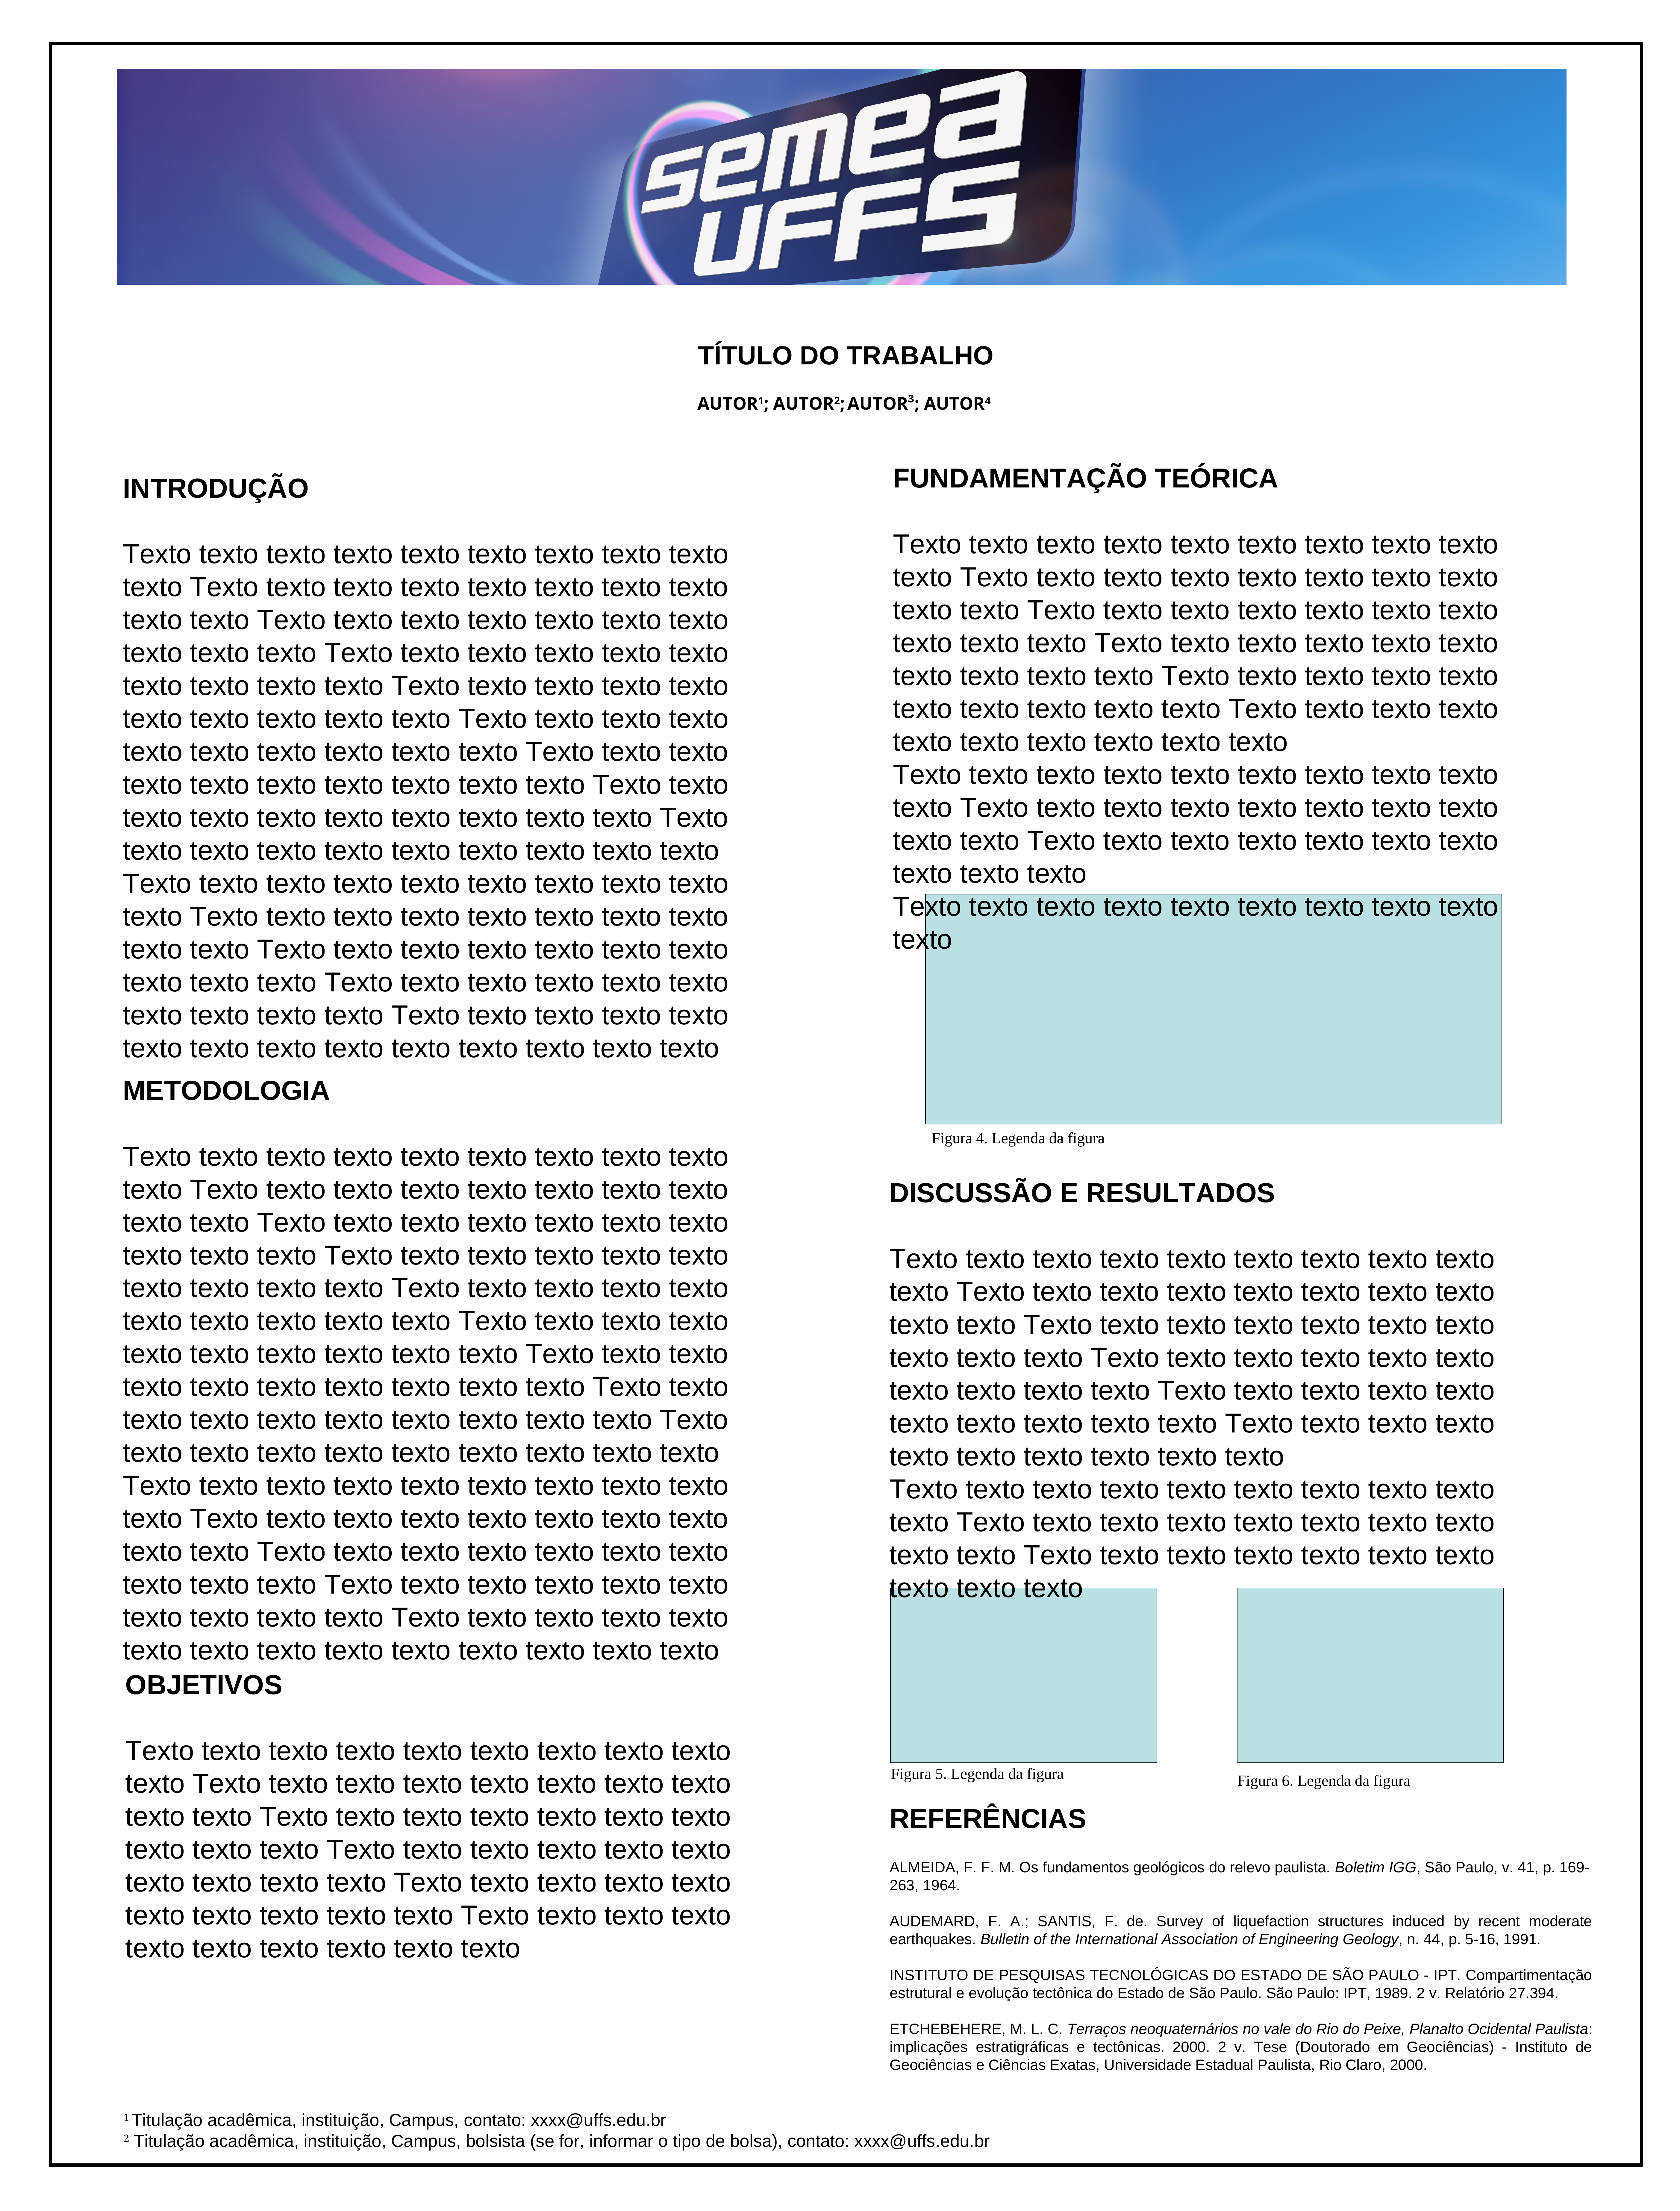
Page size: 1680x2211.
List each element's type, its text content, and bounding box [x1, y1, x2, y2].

text_box Figura 4. Legenda da figura [927, 1125, 1113, 1149]
text_box [890, 1605, 1157, 1763]
text_box Figura 6. Legenda da figura [1233, 1768, 1419, 1791]
picture [117, 69, 1567, 285]
text_box METODOLOGIA Texto texto texto texto texto texto texto texto texto texto Texto texto texto texto texto texto texto texto texto texto Texto texto texto texto texto texto texto texto texto texto Texto texto texto texto texto texto texto texto texto texto Texto texto texto texto texto texto texto texto texto texto Texto texto texto texto texto texto texto texto texto texto Texto texto texto texto texto texto texto texto texto texto Texto texto texto texto texto texto texto texto texto texto Texto texto texto texto texto texto texto texto texto texto Texto texto texto texto texto texto texto texto texto texto Texto texto texto texto texto texto texto texto texto texto Texto texto texto texto texto texto texto texto texto texto Texto texto texto texto texto texto texto texto texto texto Texto texto texto texto texto texto texto texto texto texto texto texto texto texto [118, 1131, 799, 1733]
text_box DISCUSSÃO E RESULTADOS Texto texto texto texto texto texto texto texto texto texto Texto texto texto texto texto texto texto texto texto texto Texto texto texto texto texto texto texto texto texto texto Texto texto texto texto texto texto texto texto texto texto Texto texto texto texto texto texto texto texto texto texto Texto texto texto texto texto texto texto texto texto texto Texto texto texto texto texto texto texto texto texto texto Texto texto texto texto texto texto texto texto texto texto Texto texto texto texto texto texto texto texto texto texto [885, 1172, 1565, 1605]
text_box OBJETIVOS Texto texto texto texto texto texto texto texto texto texto Texto texto texto texto texto texto texto texto texto texto Texto texto texto texto texto texto texto texto texto texto Texto texto texto texto texto texto texto texto texto texto Texto texto texto texto texto texto texto texto texto texto Texto texto texto texto texto texto texto texto texto texto [121, 1664, 801, 1998]
text_box TÍTULO DO TRABALHO [234, 288, 1458, 420]
text_box [925, 957, 1502, 1124]
text_box Figura 5. Legenda da figura [886, 1761, 1072, 1785]
text_box 1 Titulação acadêmica, instituição, Campus, contato: xxxx@uffs.edu.br 2 Titulação acadêmica, instituição, Campus, bolsista (se for, informar o tipo de bolsa), contato: xxxx@uffs.edu.br [119, 2106, 1449, 2153]
text_box REFERÊNCIAS ALMEIDA, F. F. M. Os fundamentos geológicos do relevo paulista. Boletim IGG, São Paulo, v. 41, p. 169-263, 1964. AUDEMARD, F. A.; SANTIS, F. de. Survey of liquefaction structures induced by recent moderate earthquakes. Bulletin of the International Association of Engineering Geology, n. 44, p. 5-16, 1991. INSTITUTO DE PESQUISAS TECNOLÓGICAS DO ESTADO DE SÃO PAULO - IPT. Compartimentação estrutural e evolução tectônica do Estado de São Paulo. São Paulo: IPT, 1989. 2 v. Relatório 27.394. ETCHEBEHERE, M. L. C. Terraços neoquaternários no vale do Rio do Peixe, Planalto Ocidental Paulista: implicações estratigráficas e tectônicas. 2000. 2 v. Tese (Doutorado em Geociências) - Instituto de Geociências e Ciências Exatas, Universidade Estadual Paulista, Rio Claro, 2000. [885, 1798, 1597, 2112]
text_box AUTOR1; AUTOR2; AUTOR³; AUTOR4 [293, 390, 1383, 416]
text_box FUNDAMENTAÇÃO TEÓRICA Texto texto texto texto texto texto texto texto texto texto Texto texto texto texto texto texto texto texto texto texto Texto texto texto texto texto texto texto texto texto texto Texto texto texto texto texto texto texto texto texto texto Texto texto texto texto texto texto texto texto texto texto Texto texto texto texto texto texto texto texto texto texto Texto texto texto texto texto texto texto texto texto texto Texto texto texto texto texto texto texto texto texto texto Texto texto texto texto texto texto texto texto texto texto Texto texto texto texto texto texto texto texto texto texto [888, 458, 1569, 957]
text_box INTRODUÇÃO Texto texto texto texto texto texto texto texto texto texto Texto texto texto texto texto texto texto texto texto texto Texto texto texto texto texto texto texto texto texto texto Texto texto texto texto texto texto texto texto texto texto Texto texto texto texto texto texto texto texto texto texto Texto texto texto texto texto texto texto texto texto texto Texto texto texto texto texto texto texto texto texto texto Texto texto texto texto texto texto texto texto texto texto Texto texto texto texto texto texto texto texto texto texto Texto texto texto texto texto texto texto texto texto texto Texto texto texto texto texto texto texto texto texto texto Texto texto texto texto texto texto texto texto texto texto Texto texto texto texto texto texto texto texto texto texto Texto texto texto texto texto texto texto texto texto texto texto texto texto texto [118, 468, 799, 1131]
text_box [1237, 1605, 1504, 1763]
